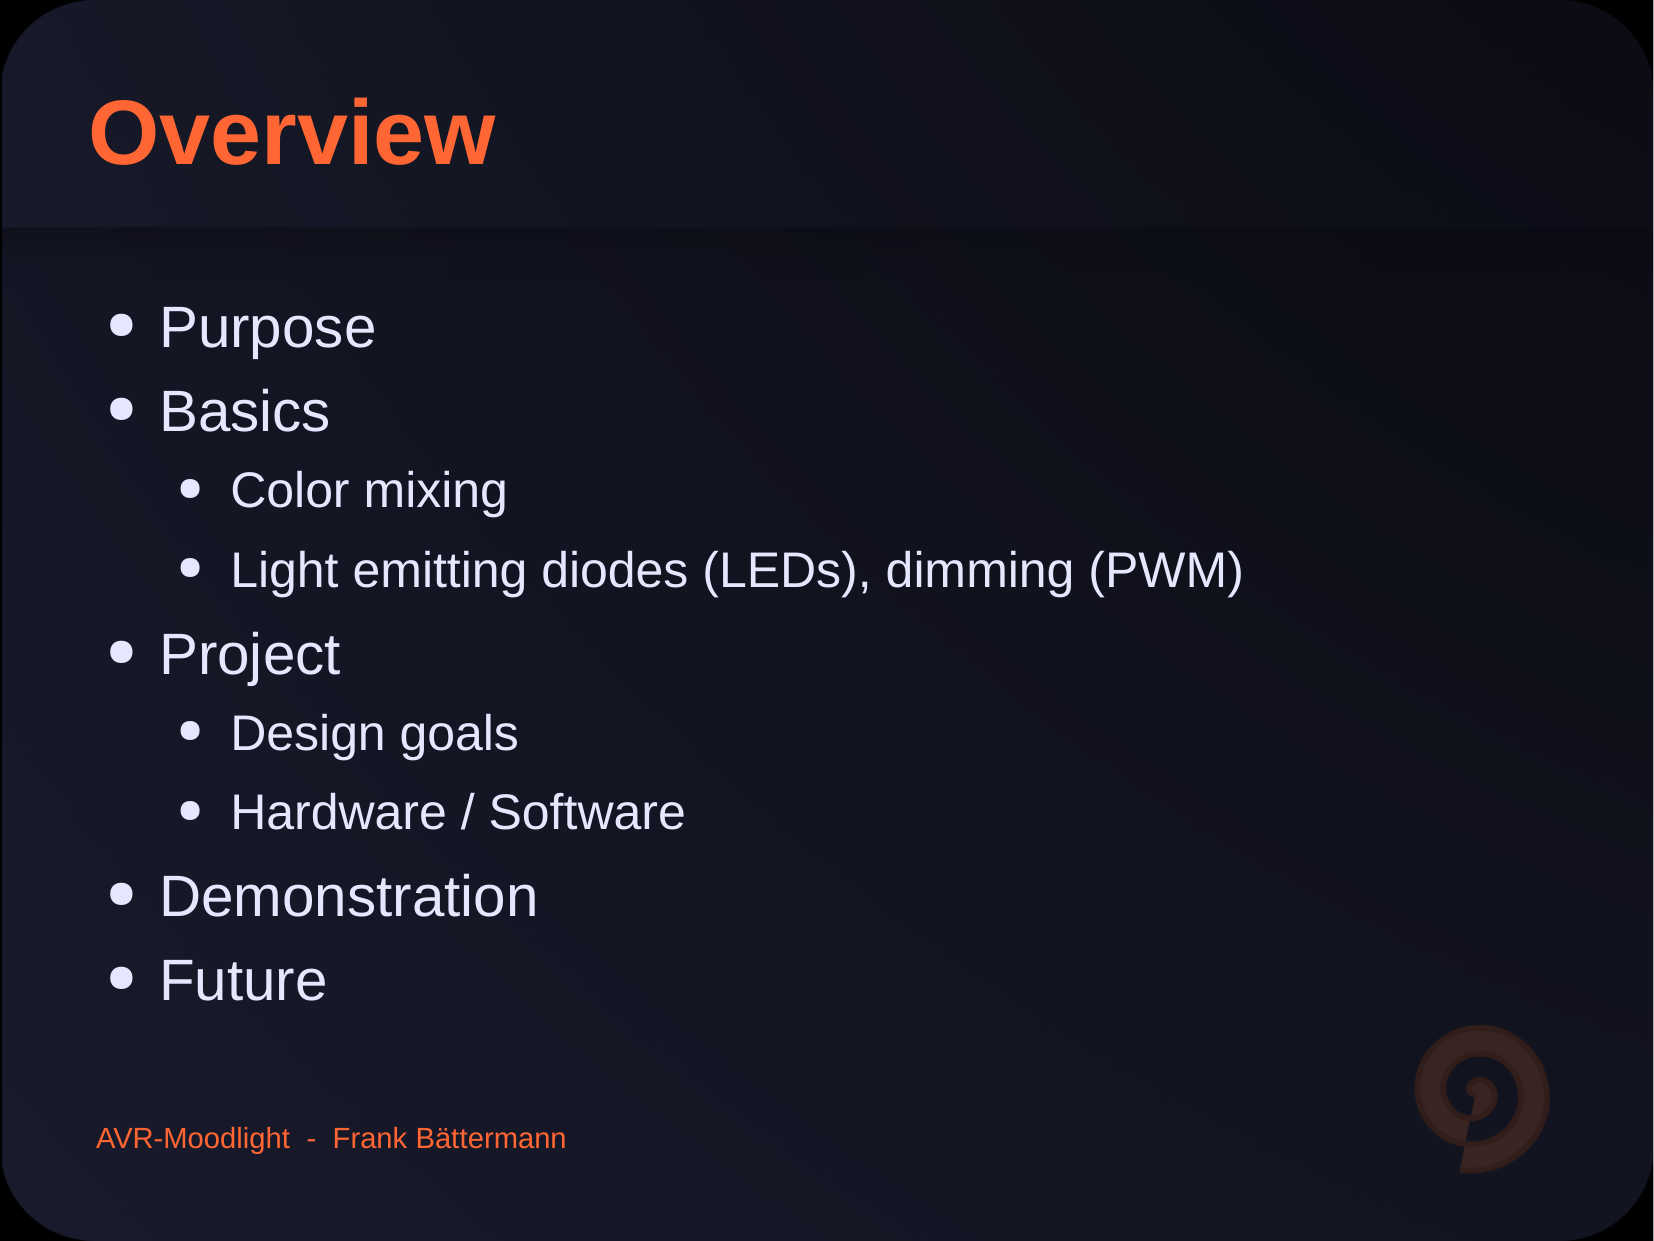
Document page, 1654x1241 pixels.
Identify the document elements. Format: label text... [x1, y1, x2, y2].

list Purpose Basics Color mixing Light emitting diodes (LEDs), dimming (PWM) Project Design goals Hardware / Software Demonstration Future [88, 295, 1565, 1093]
picture [0, 0, 1654, 1241]
title Overview [88, 59, 1565, 207]
